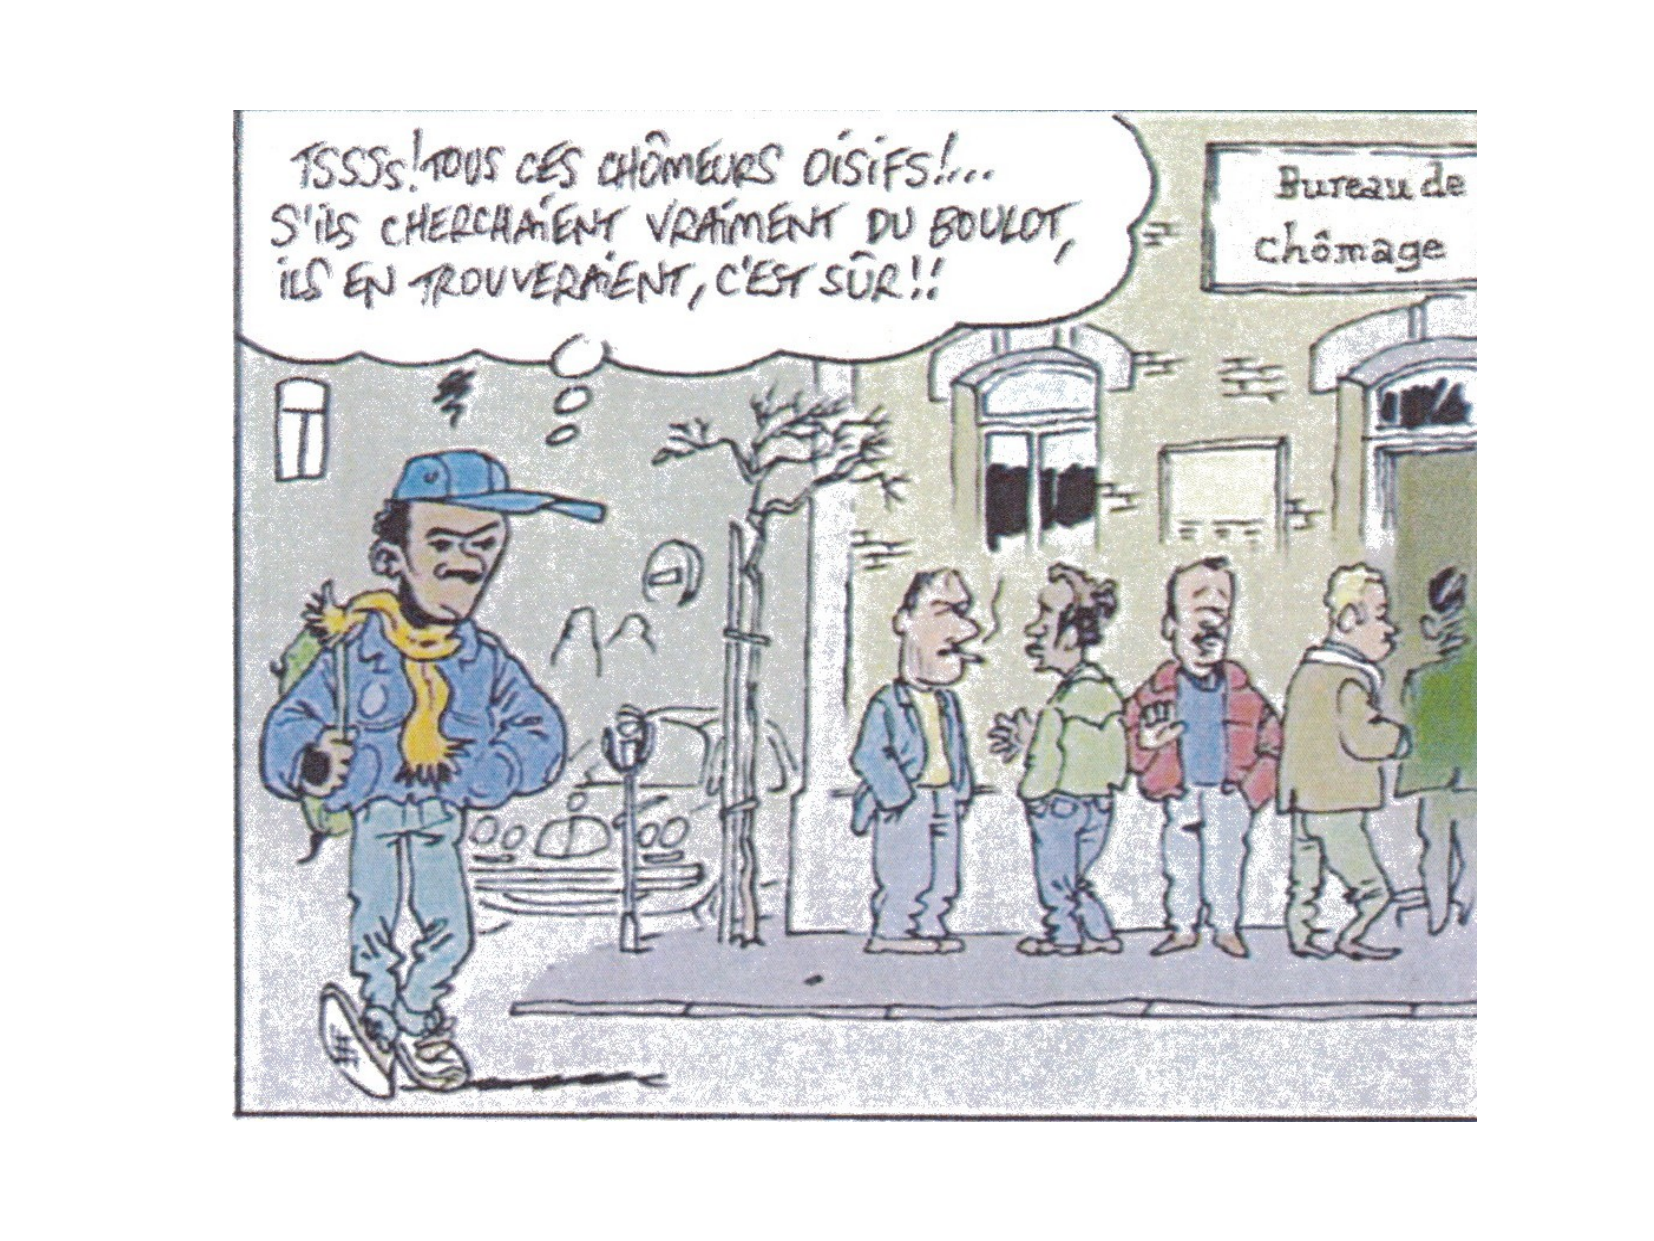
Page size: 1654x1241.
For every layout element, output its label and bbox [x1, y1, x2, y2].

picture [232, 110, 1477, 1123]
